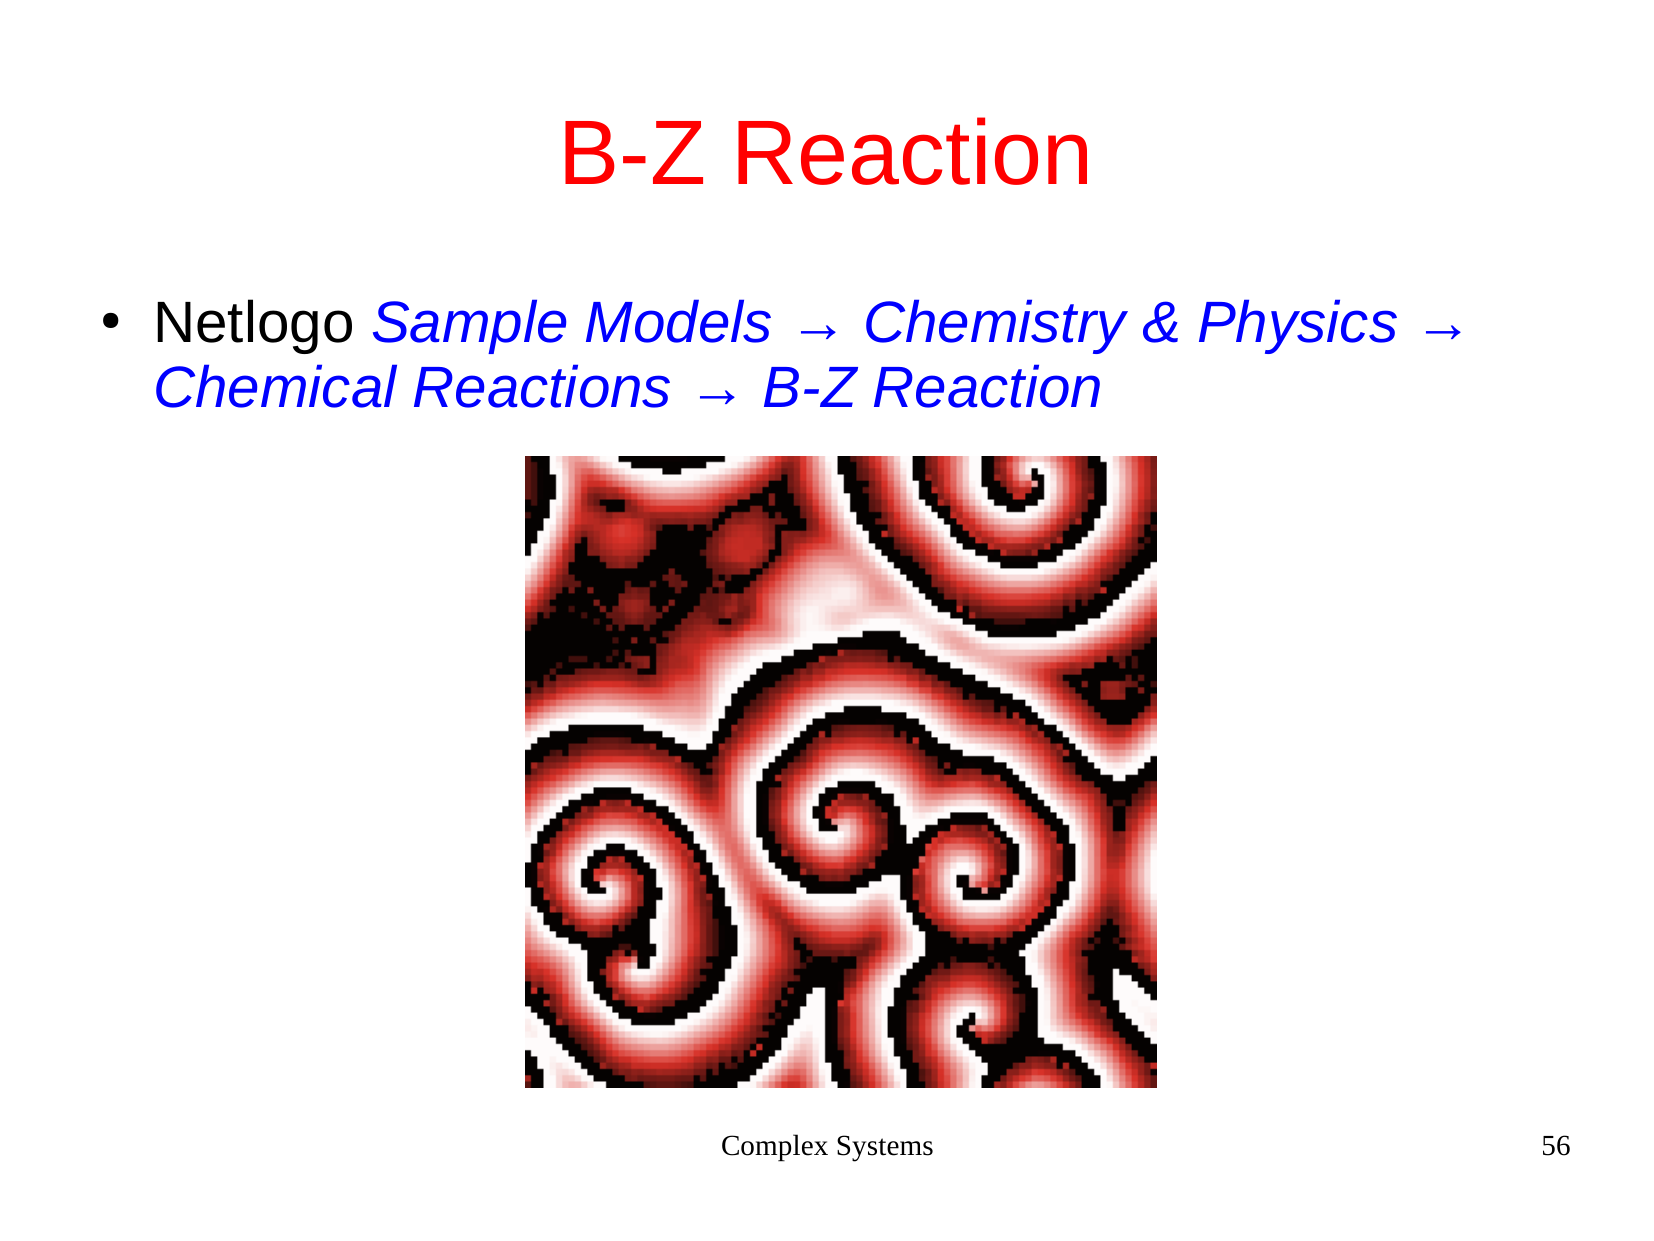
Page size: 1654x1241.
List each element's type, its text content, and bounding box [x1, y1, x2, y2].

list Netlogo Sample Models → Chemistry & Physics → Chemical Reactions → B-Z Reaction [82, 290, 1571, 1109]
picture [525, 456, 1157, 1088]
title B-Z Reaction [82, 49, 1571, 257]
